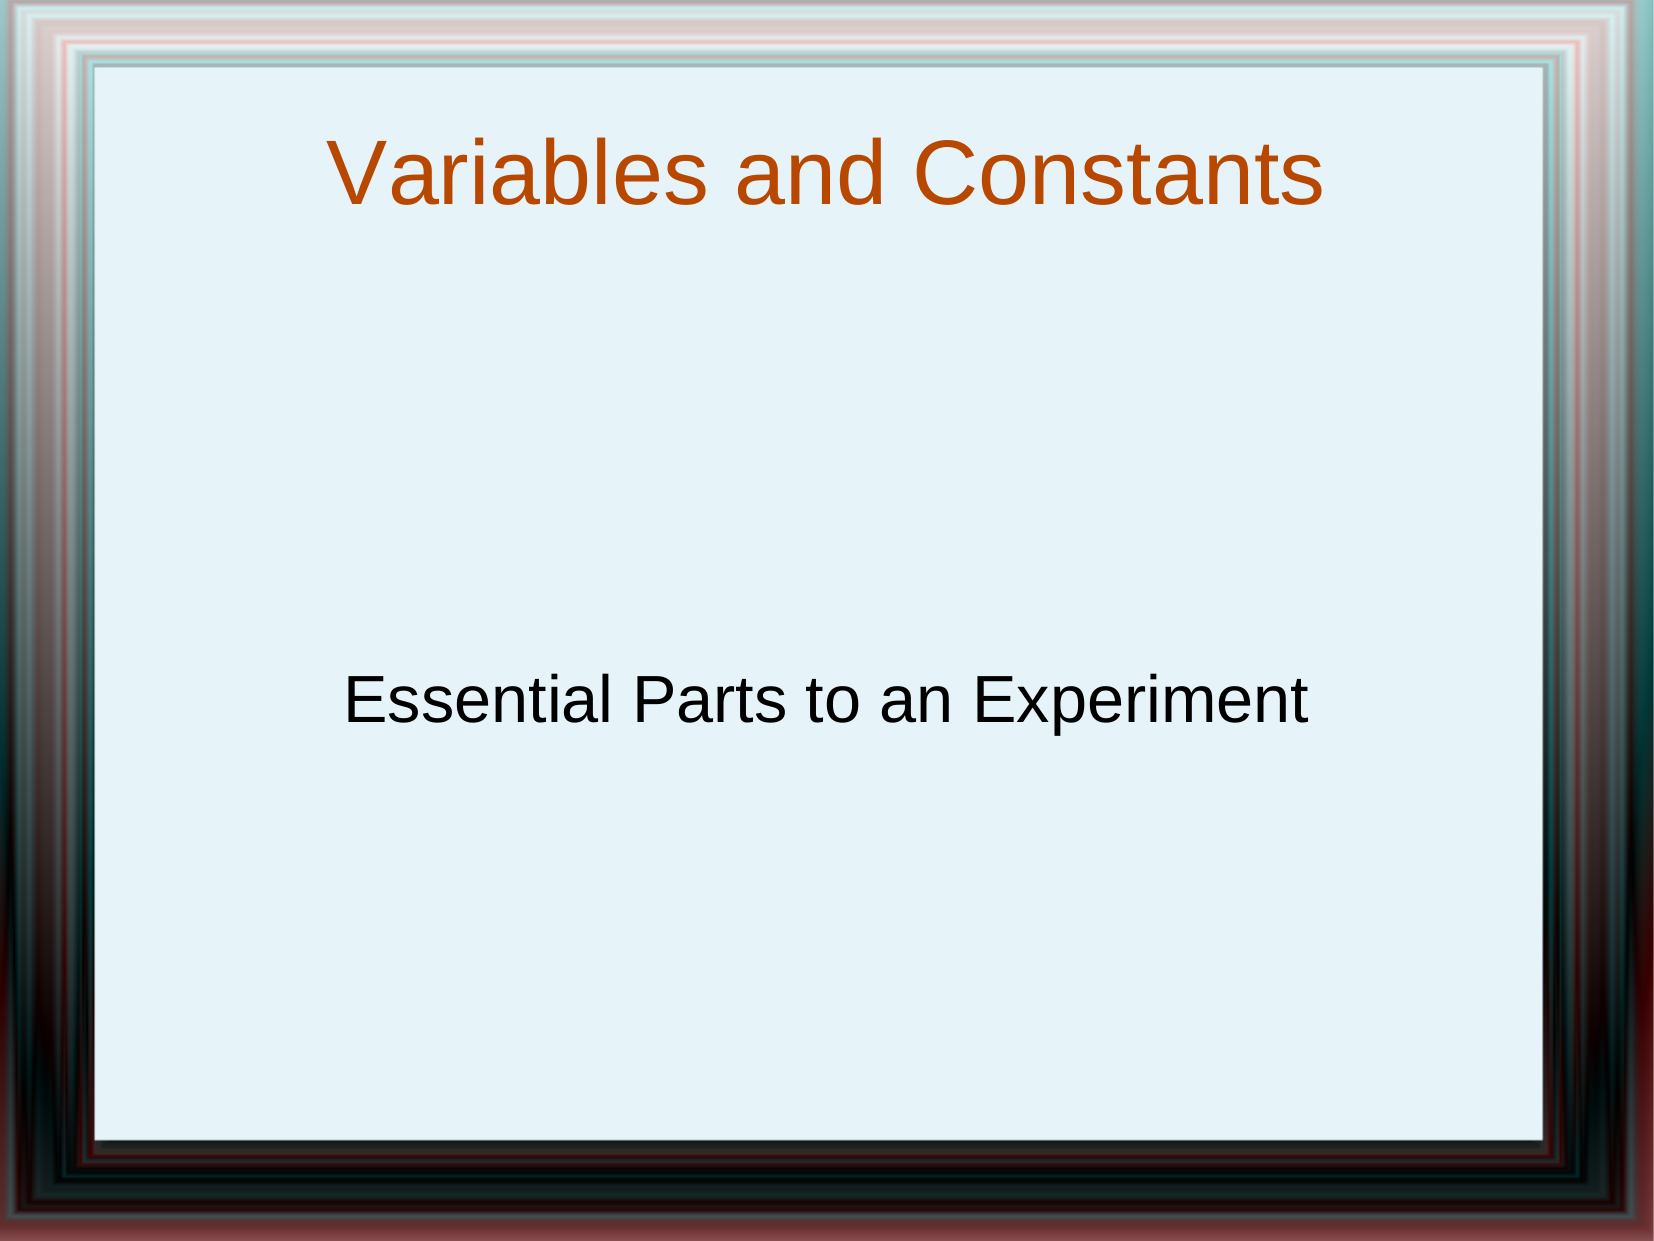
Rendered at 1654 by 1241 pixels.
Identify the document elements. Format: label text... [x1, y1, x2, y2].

subtitle Essential Parts to an Experiment [82, 297, 1571, 1102]
title Variables and Constants [118, 88, 1536, 257]
picture [0, 0, 1654, 1241]
